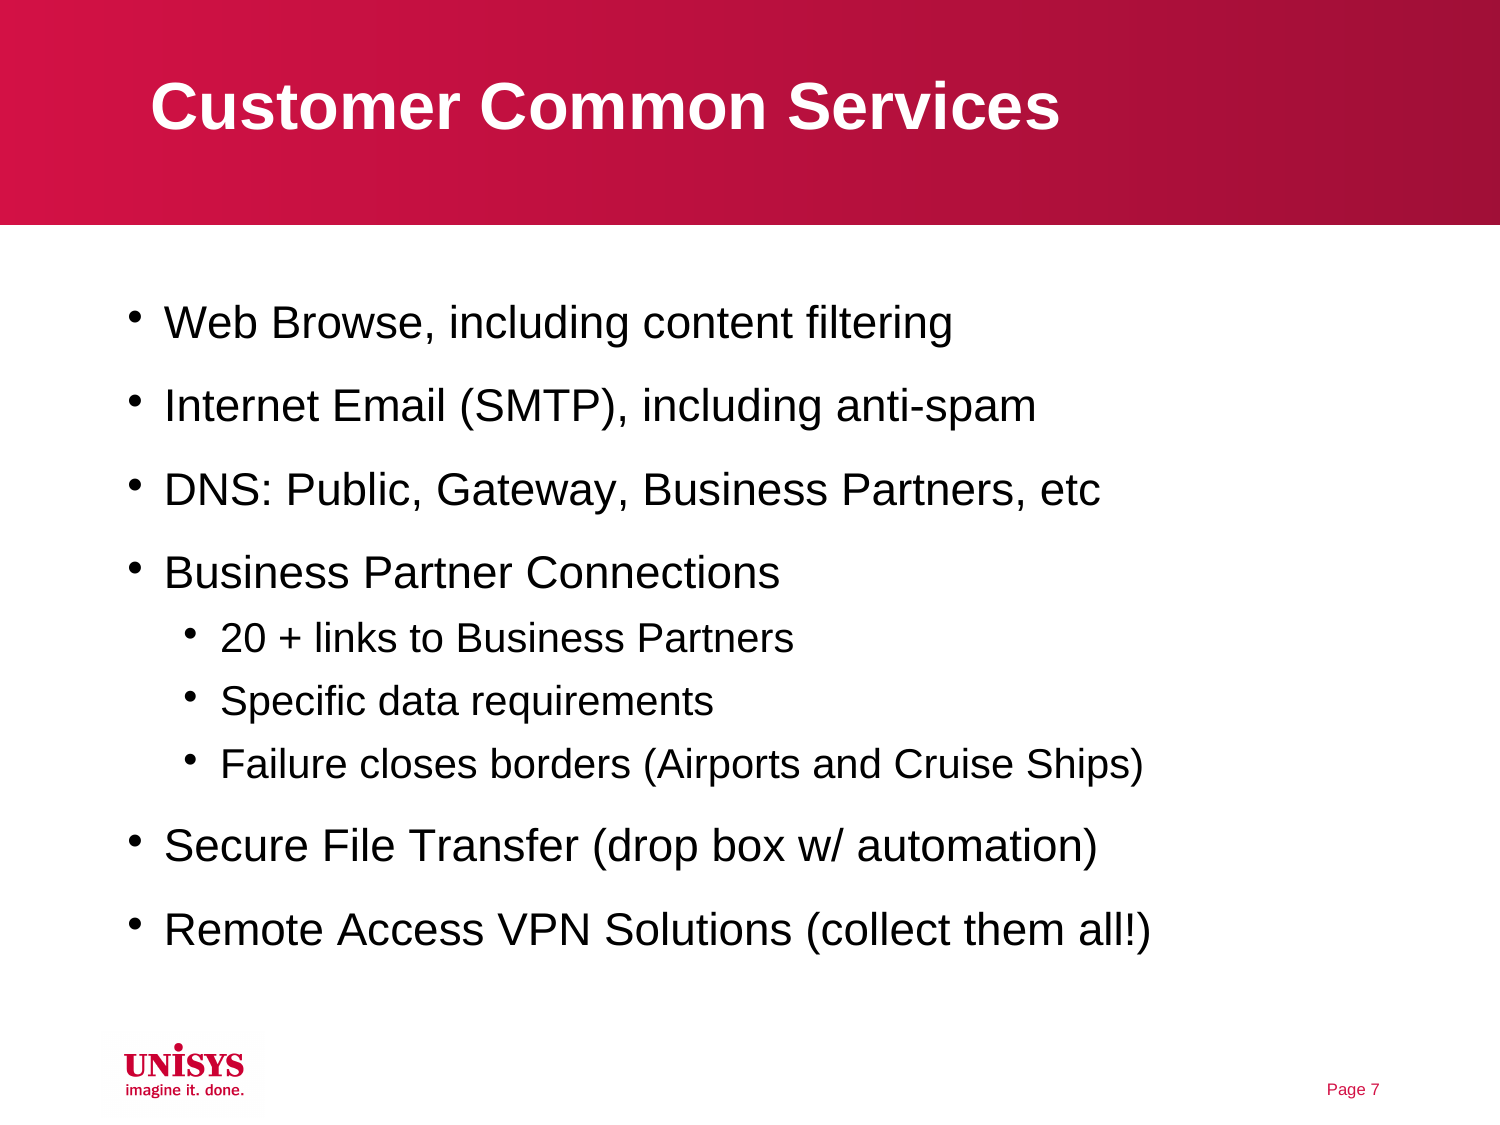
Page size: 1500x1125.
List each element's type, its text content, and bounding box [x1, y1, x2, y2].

list Web Browse, including content filtering Internet Email (SMTP), including anti-spam DNS: Public, Gateway, Business Partners, etc Business Partner Connections 20 + links to Business Partners Specific data requirements Failure closes borders (Airports and Cruise Ships) Secure File Transfer (drop box w/ automation) Remote Access VPN Solutions (collect them all!) [112, 284, 1388, 1005]
picture [101, 1031, 265, 1118]
title Customer Common Services [112, 14, 1387, 203]
